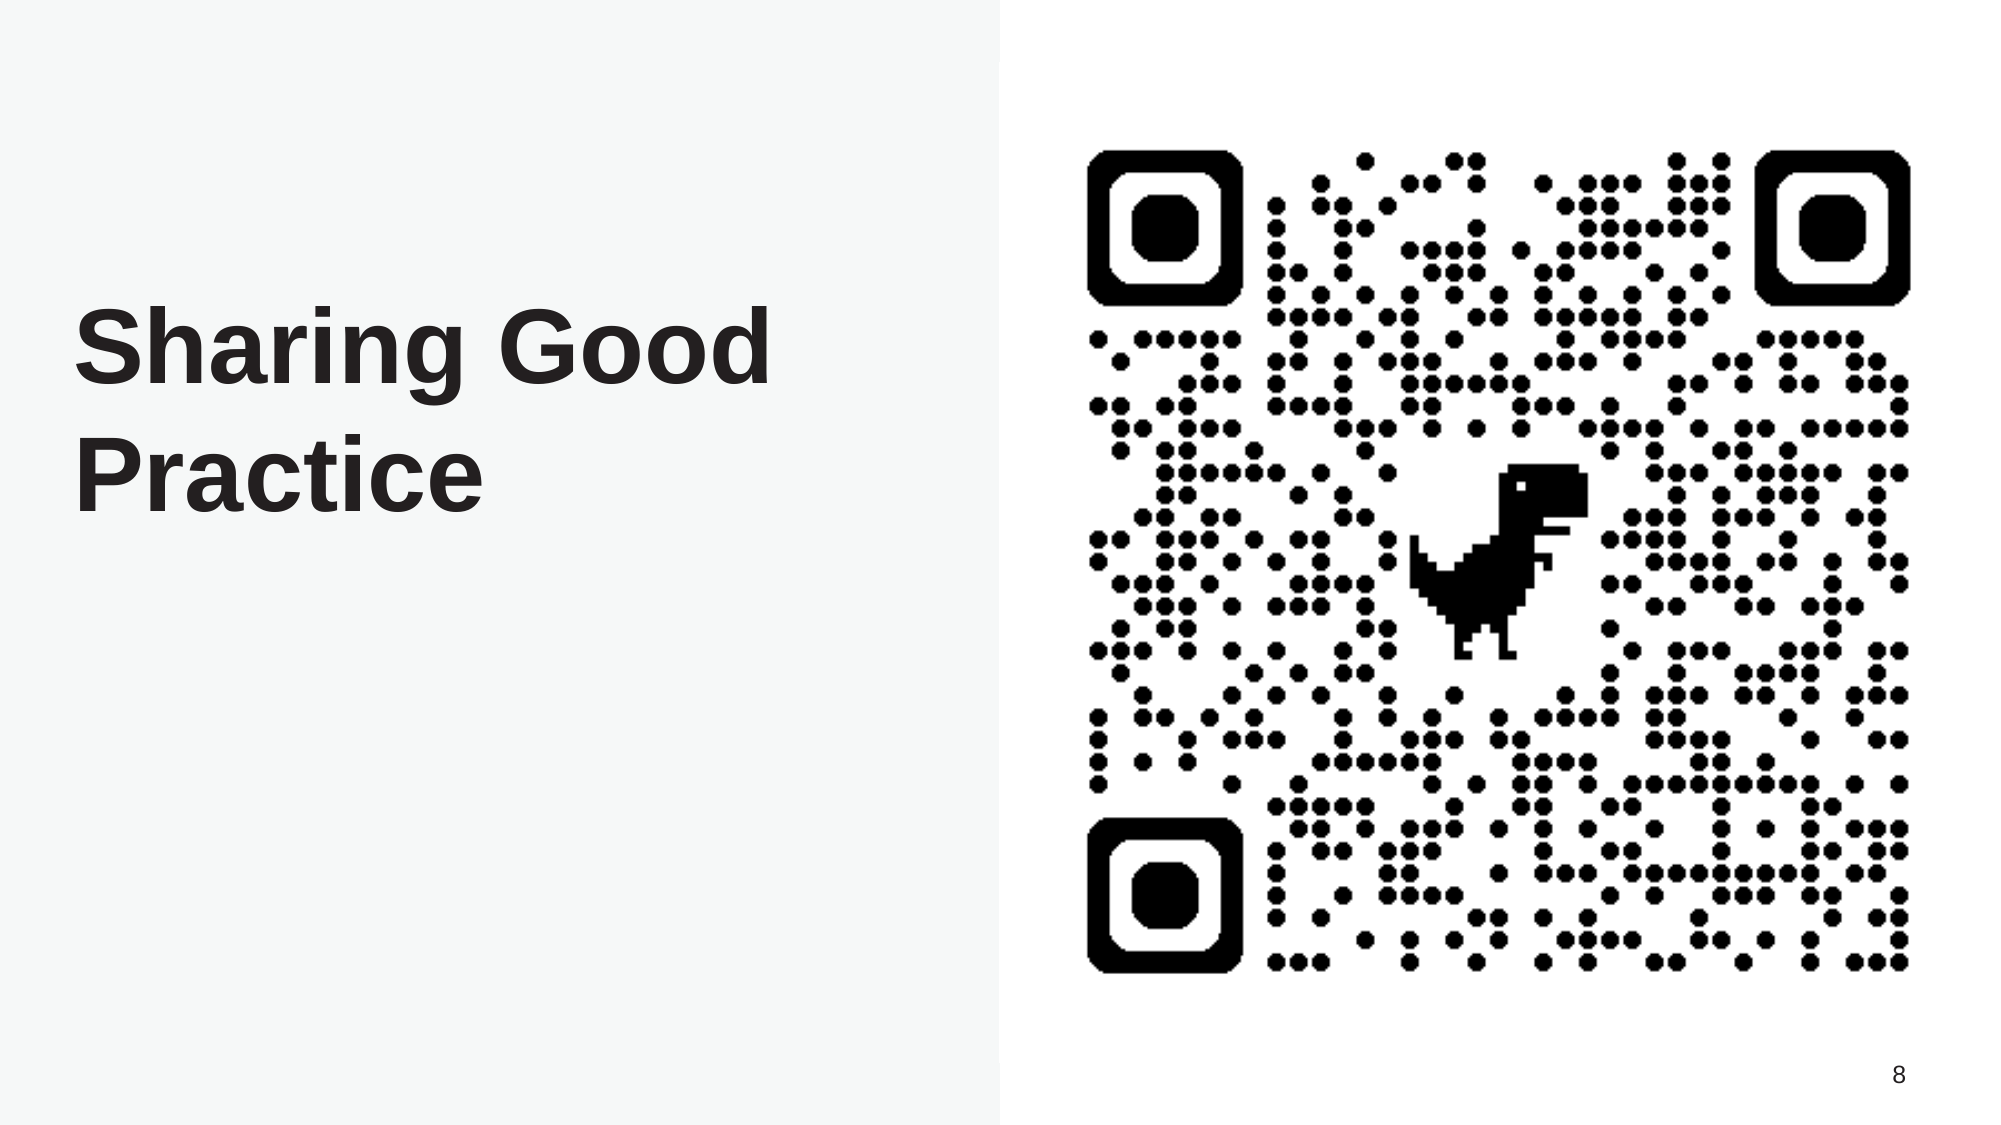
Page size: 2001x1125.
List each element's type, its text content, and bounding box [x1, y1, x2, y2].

picture [999, 62, 2000, 1063]
title Sharing Good Practice [58, 270, 864, 784]
